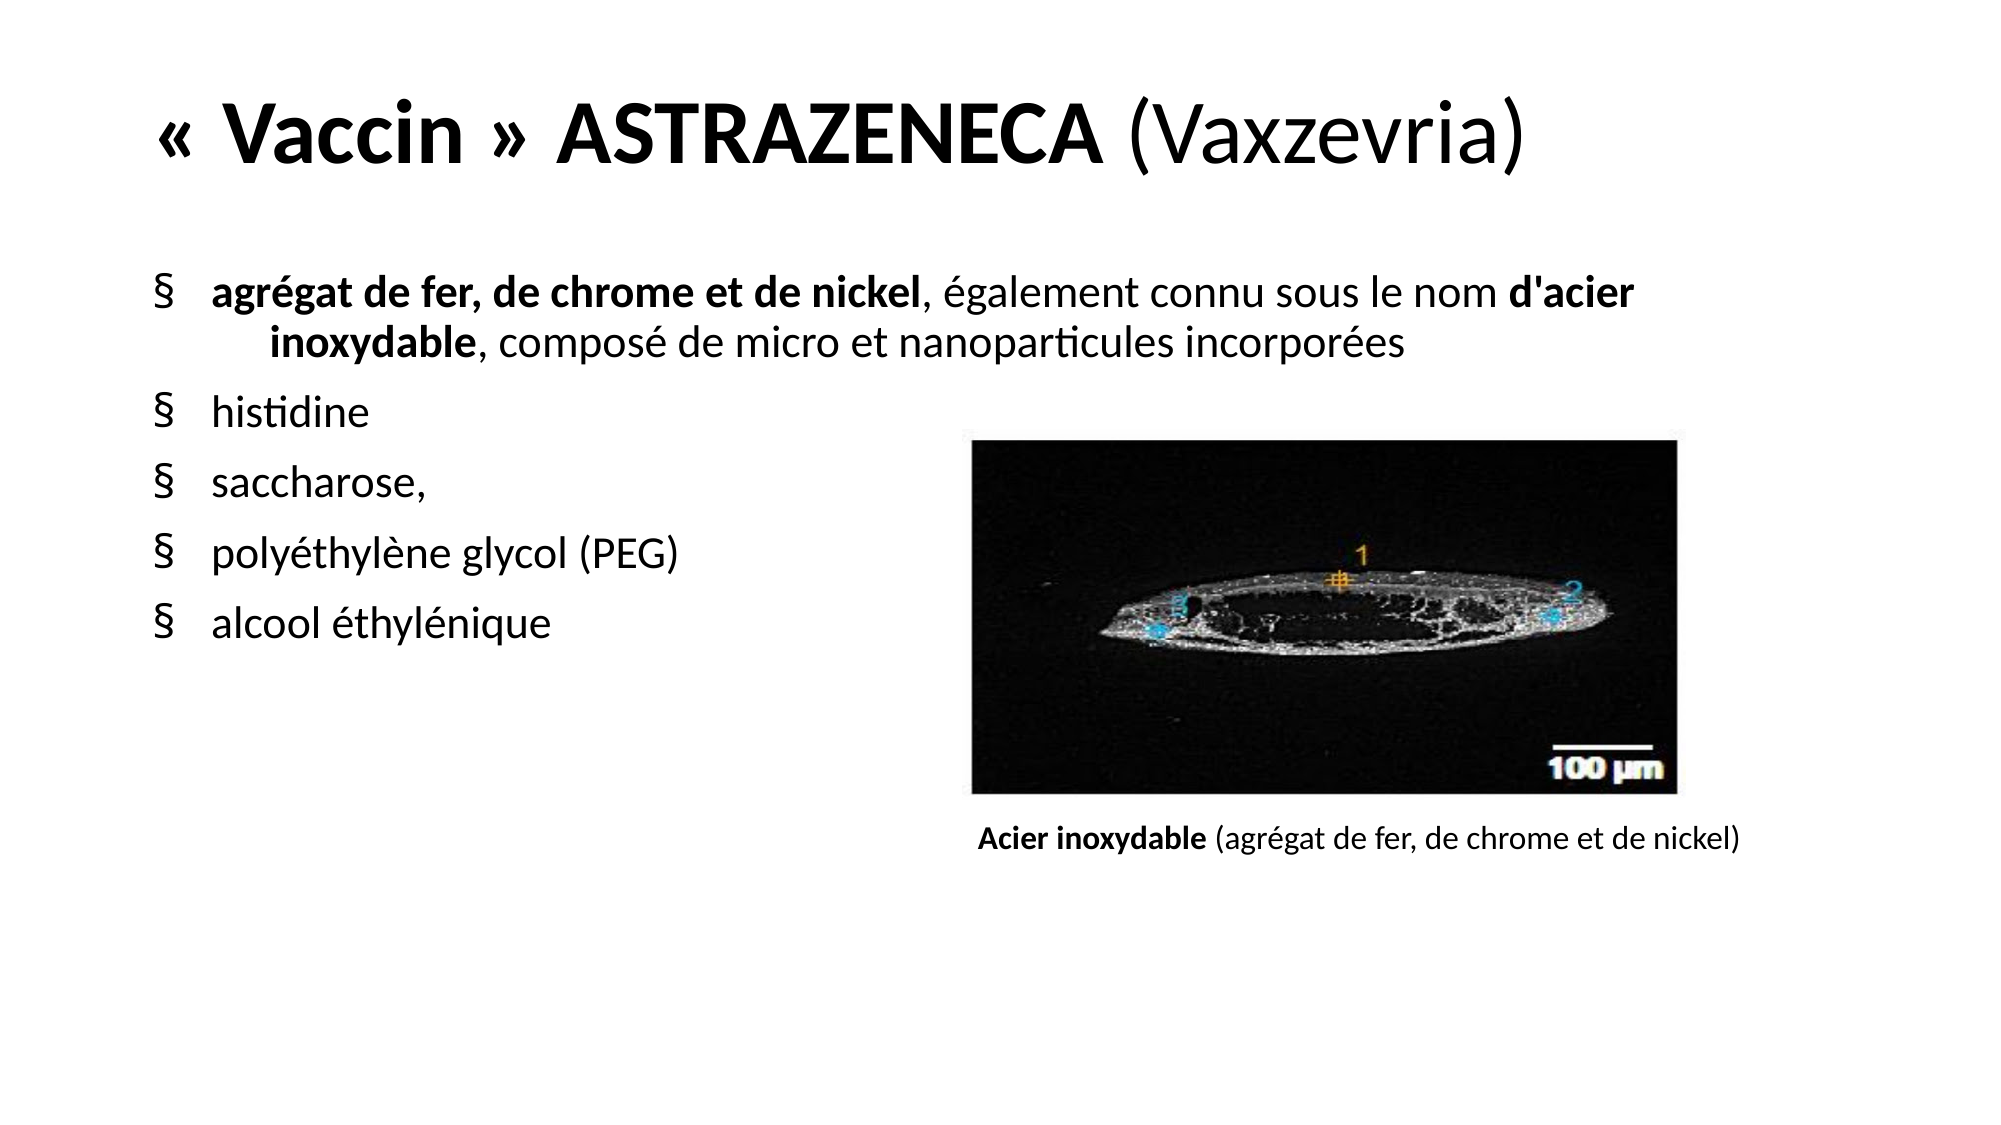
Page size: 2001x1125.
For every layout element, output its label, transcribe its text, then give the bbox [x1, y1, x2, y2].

text_box Acier inoxydable (agrégat de fer, de chrome et de nickel) [963, 808, 1814, 864]
picture [962, 429, 1686, 807]
title « Vaccin » ASTRAZENECA (Vaxzevria) [137, 25, 1863, 243]
list agrégat de fer, de chrome et de nickel, également connu sous le nom d'acier inoxydable, composé de micro et nanoparticules incorporées histidine saccharose, polyéthylène glycol (PEG) alcool éthylénique [137, 260, 1863, 975]
